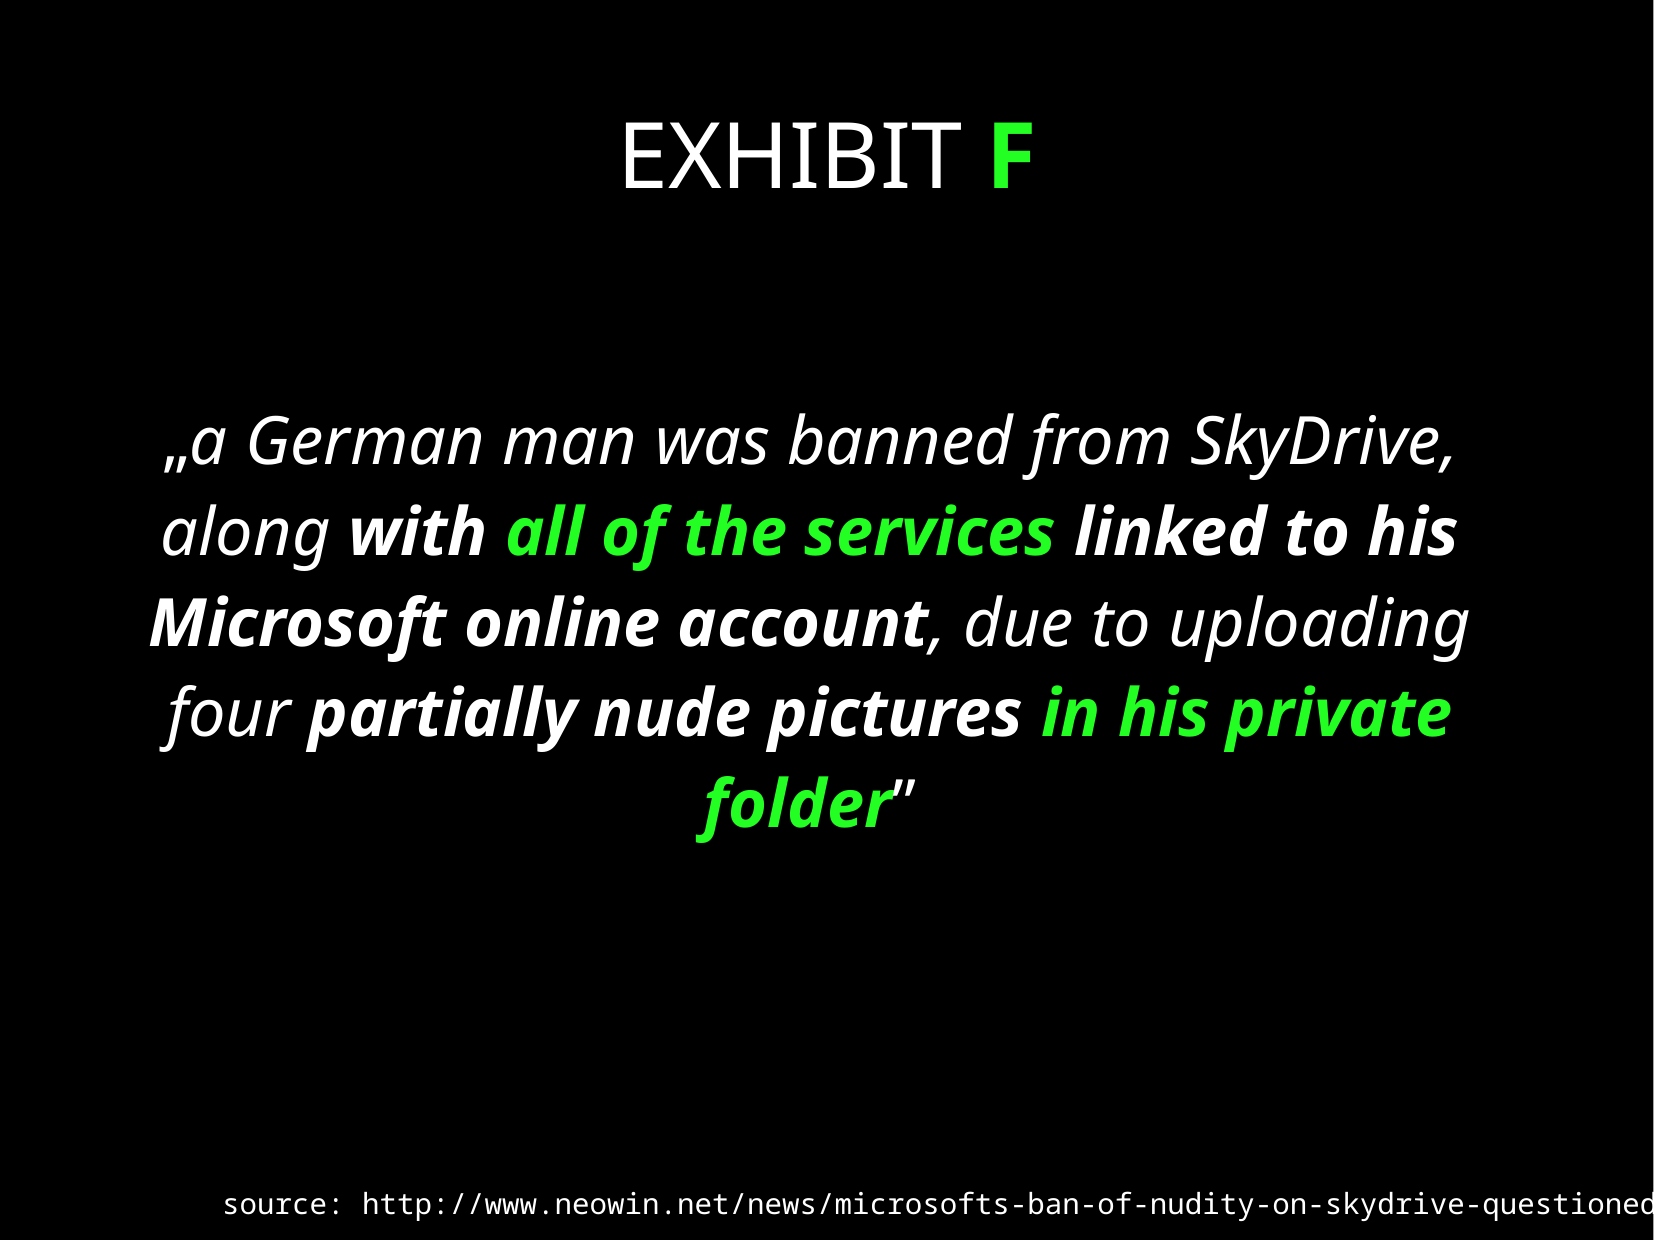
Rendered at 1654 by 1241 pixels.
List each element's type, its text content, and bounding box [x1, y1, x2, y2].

title EXHIBIT F [82, 49, 1571, 257]
text_box source: http://www.neowin.net/news/microsofts-ban-of-nudity-on-skydrive-questioned [207, 1175, 1447, 1221]
list „a German man was banned from SkyDrive, along with all of the services linked to his Microsoft online account, due to uploading four partially nude pictures in his private folder” [82, 311, 1538, 929]
